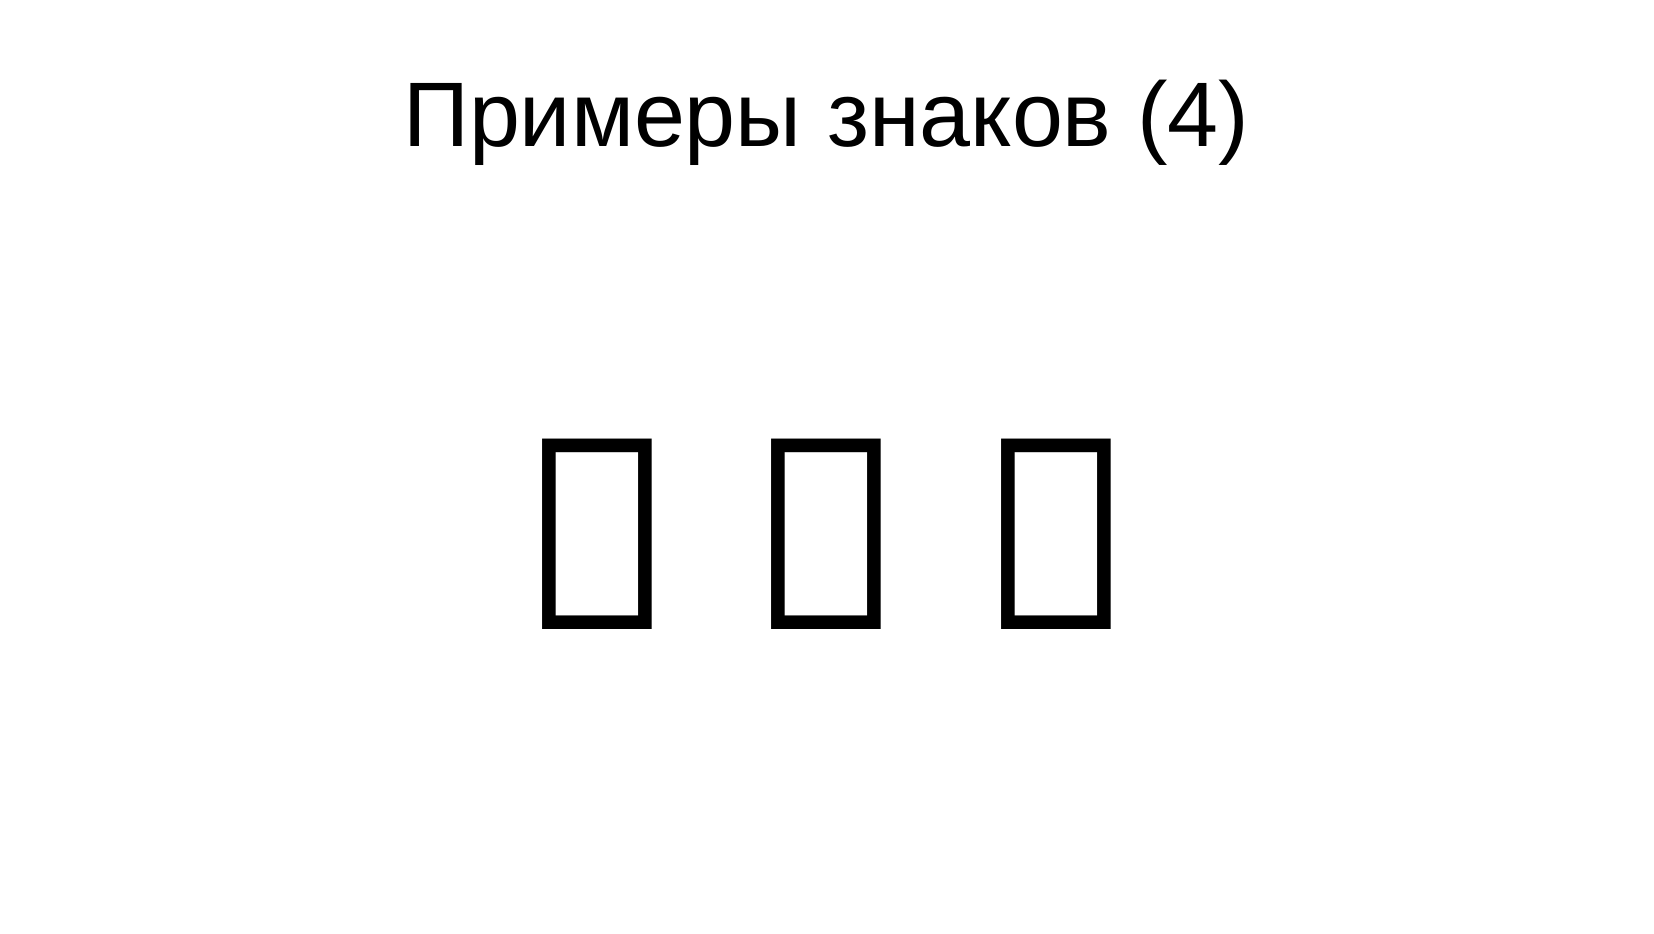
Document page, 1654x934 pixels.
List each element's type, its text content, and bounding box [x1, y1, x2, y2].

title Примеры знаков (4) [82, 37, 1571, 193]
text_box    [82, 223, 1571, 829]
